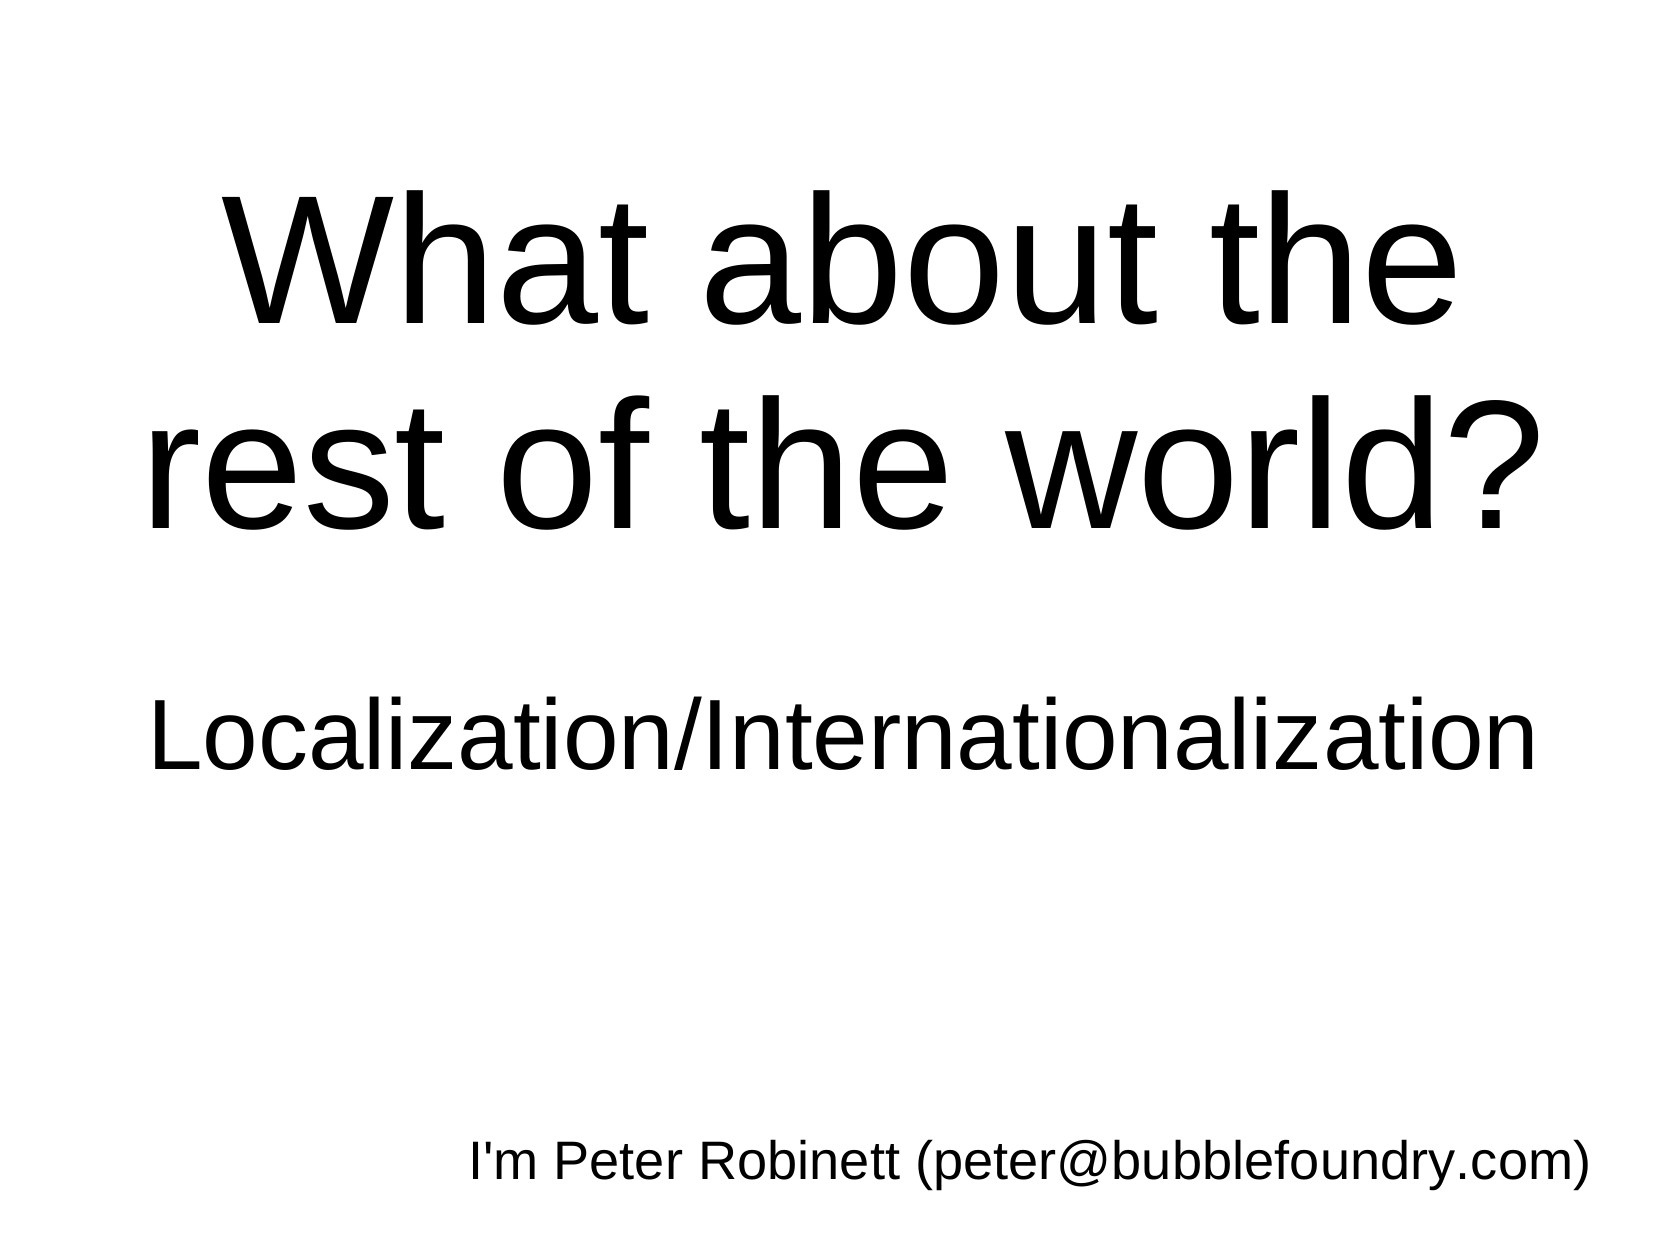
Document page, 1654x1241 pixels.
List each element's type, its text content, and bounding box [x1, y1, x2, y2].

text_box What about the rest of the world? Localization/Internationalization [75, 150, 1613, 901]
text_box I'm Peter Robinett (peter@bubblefoundry.com) [453, 1122, 1654, 1201]
